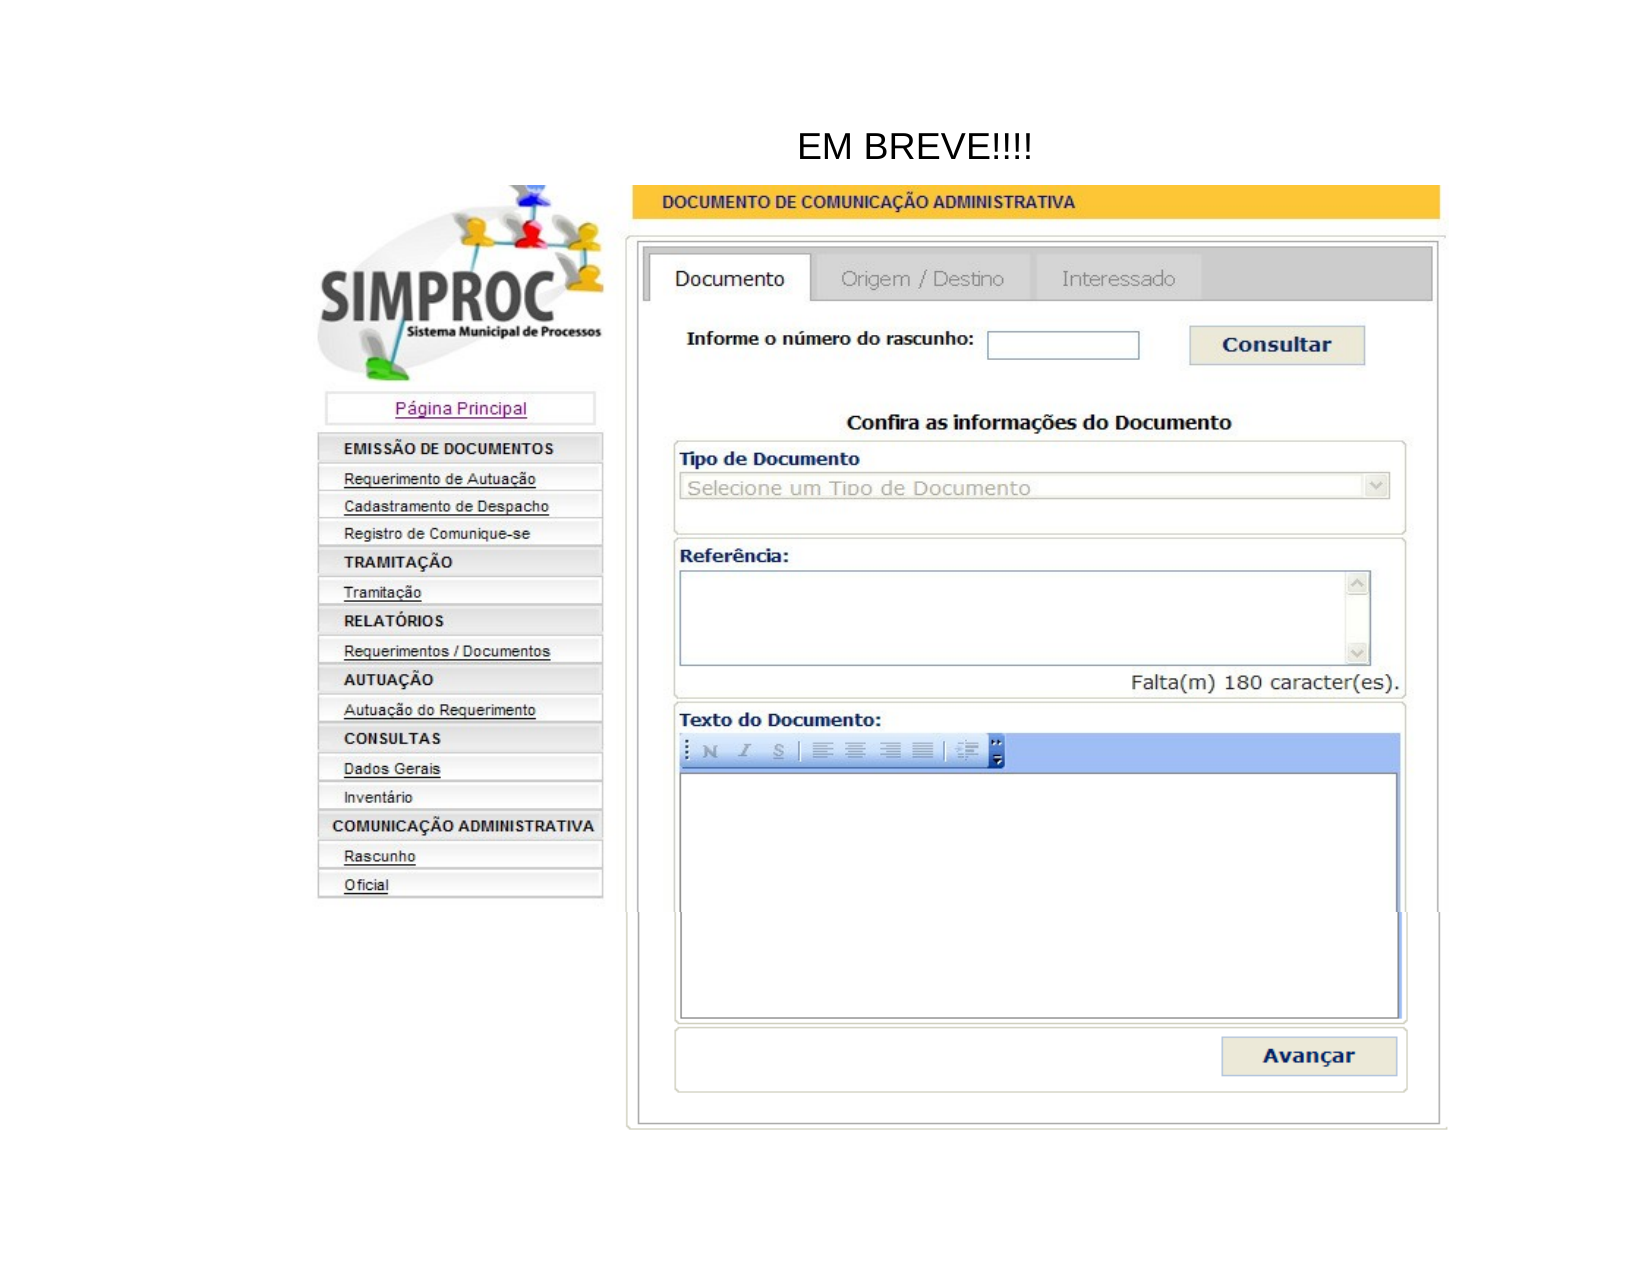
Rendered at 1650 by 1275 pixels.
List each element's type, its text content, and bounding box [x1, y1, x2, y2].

text_box [312, 185, 1451, 1134]
text_box EM BREVE!!!! [794, 120, 1037, 170]
